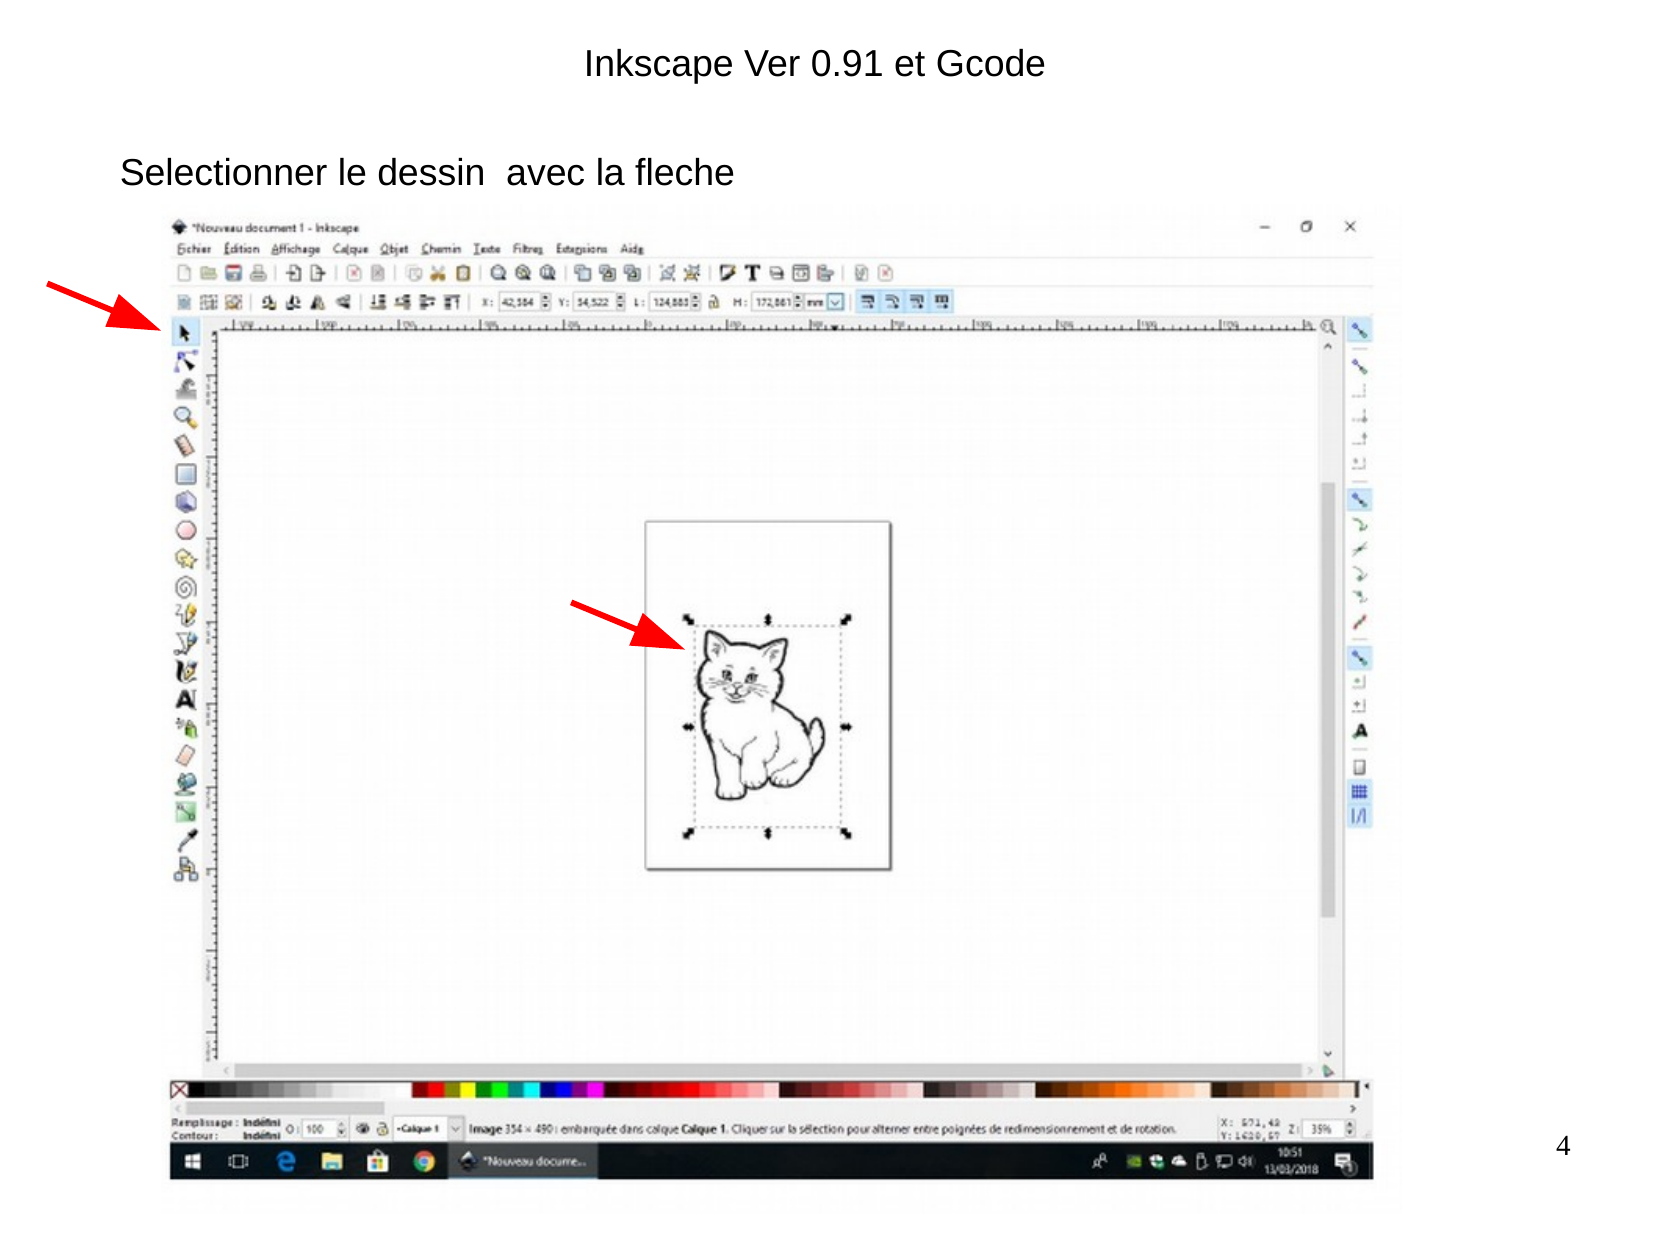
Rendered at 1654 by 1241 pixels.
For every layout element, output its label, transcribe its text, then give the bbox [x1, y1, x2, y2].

text_box Inkscape Ver 0.91 et Gcode [106, 35, 1524, 93]
picture [161, 204, 1402, 1214]
text_box Selectionner le dessin avec la fleche [94, 143, 1630, 243]
